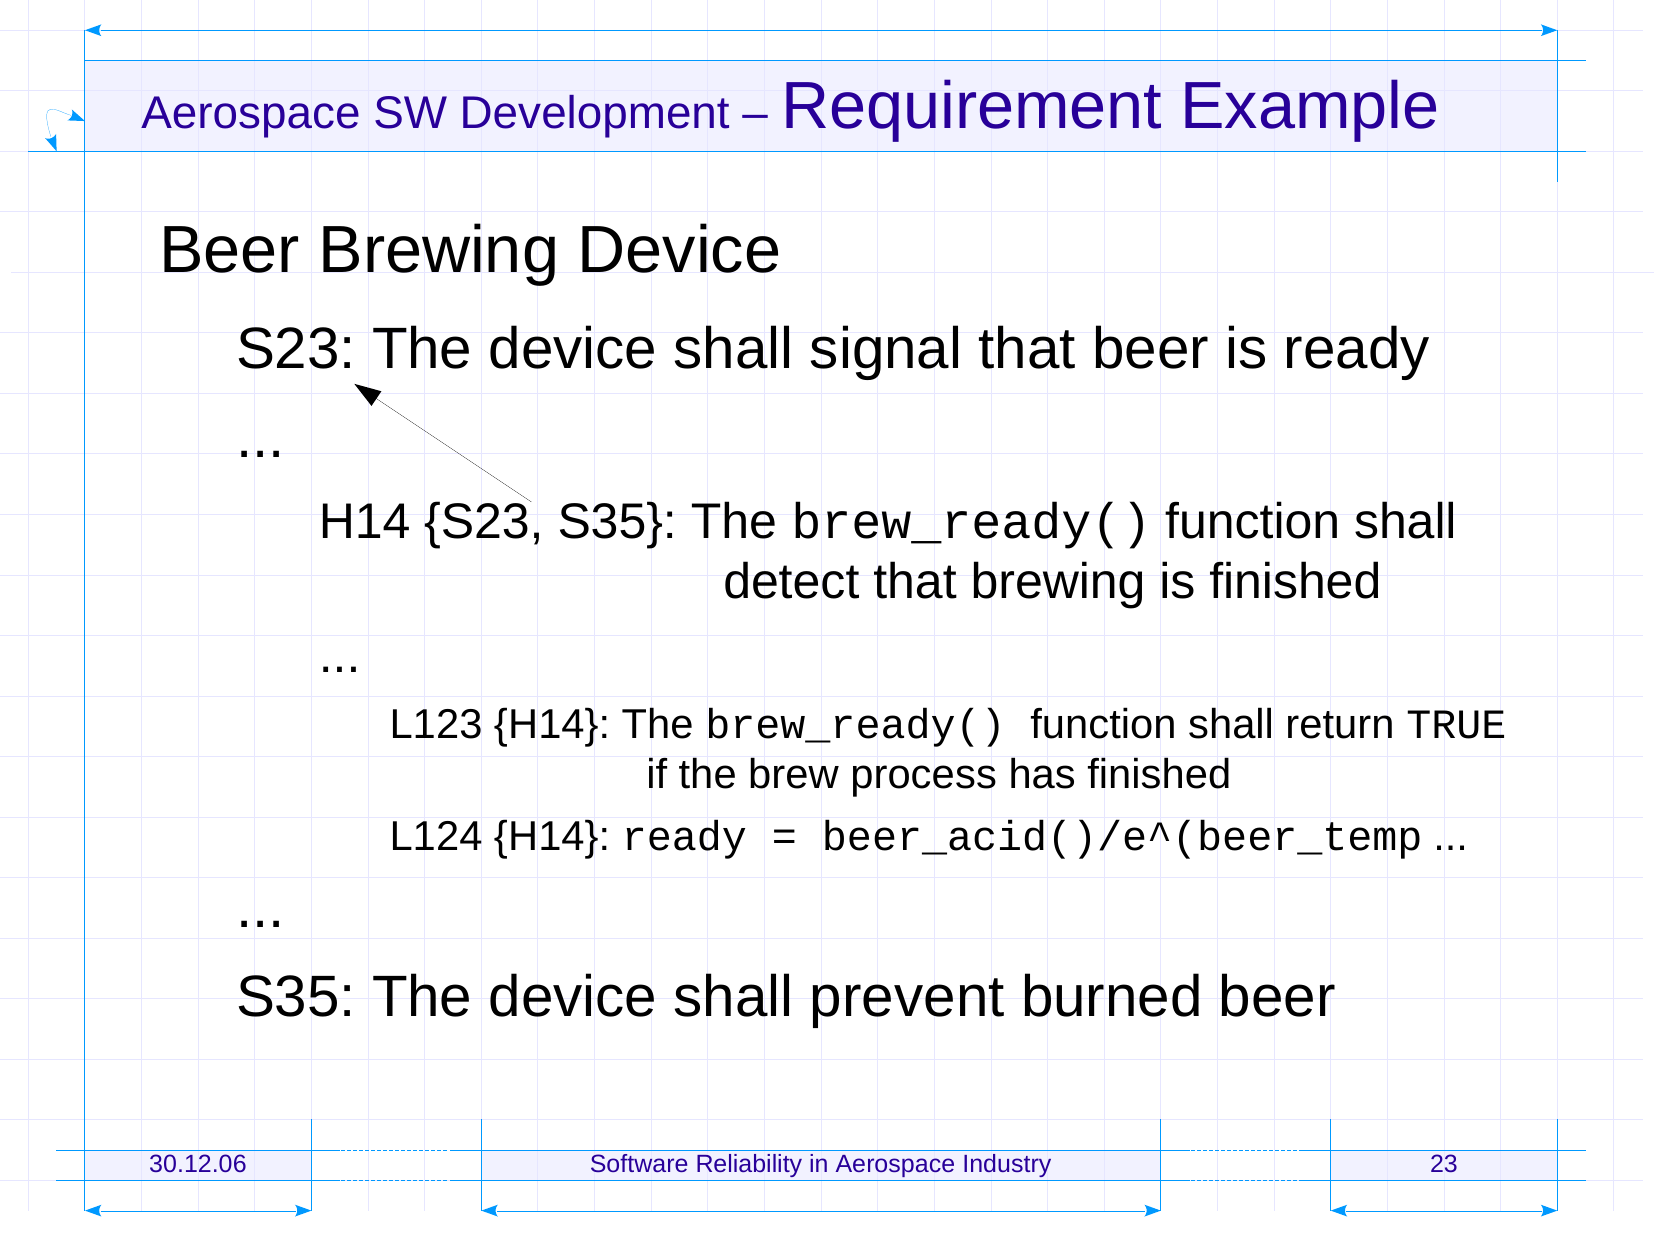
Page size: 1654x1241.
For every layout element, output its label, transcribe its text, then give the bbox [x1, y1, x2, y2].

title Aerospace SW Development – Requirement Example [141, 67, 1558, 144]
list Beer Brewing Device S23: The device shall signal that beer is ready ... H14 {S23, S35}: The brew_ready() function shall detect that brewing is finished ... L123 {H14}: The brew_ready() function shall return TRUE if the brew process has finished L124 {H14}: ready = beer_acid()/e^(beer_temp ... ... S35: The device shall prevent burned beer [141, 211, 1558, 1106]
